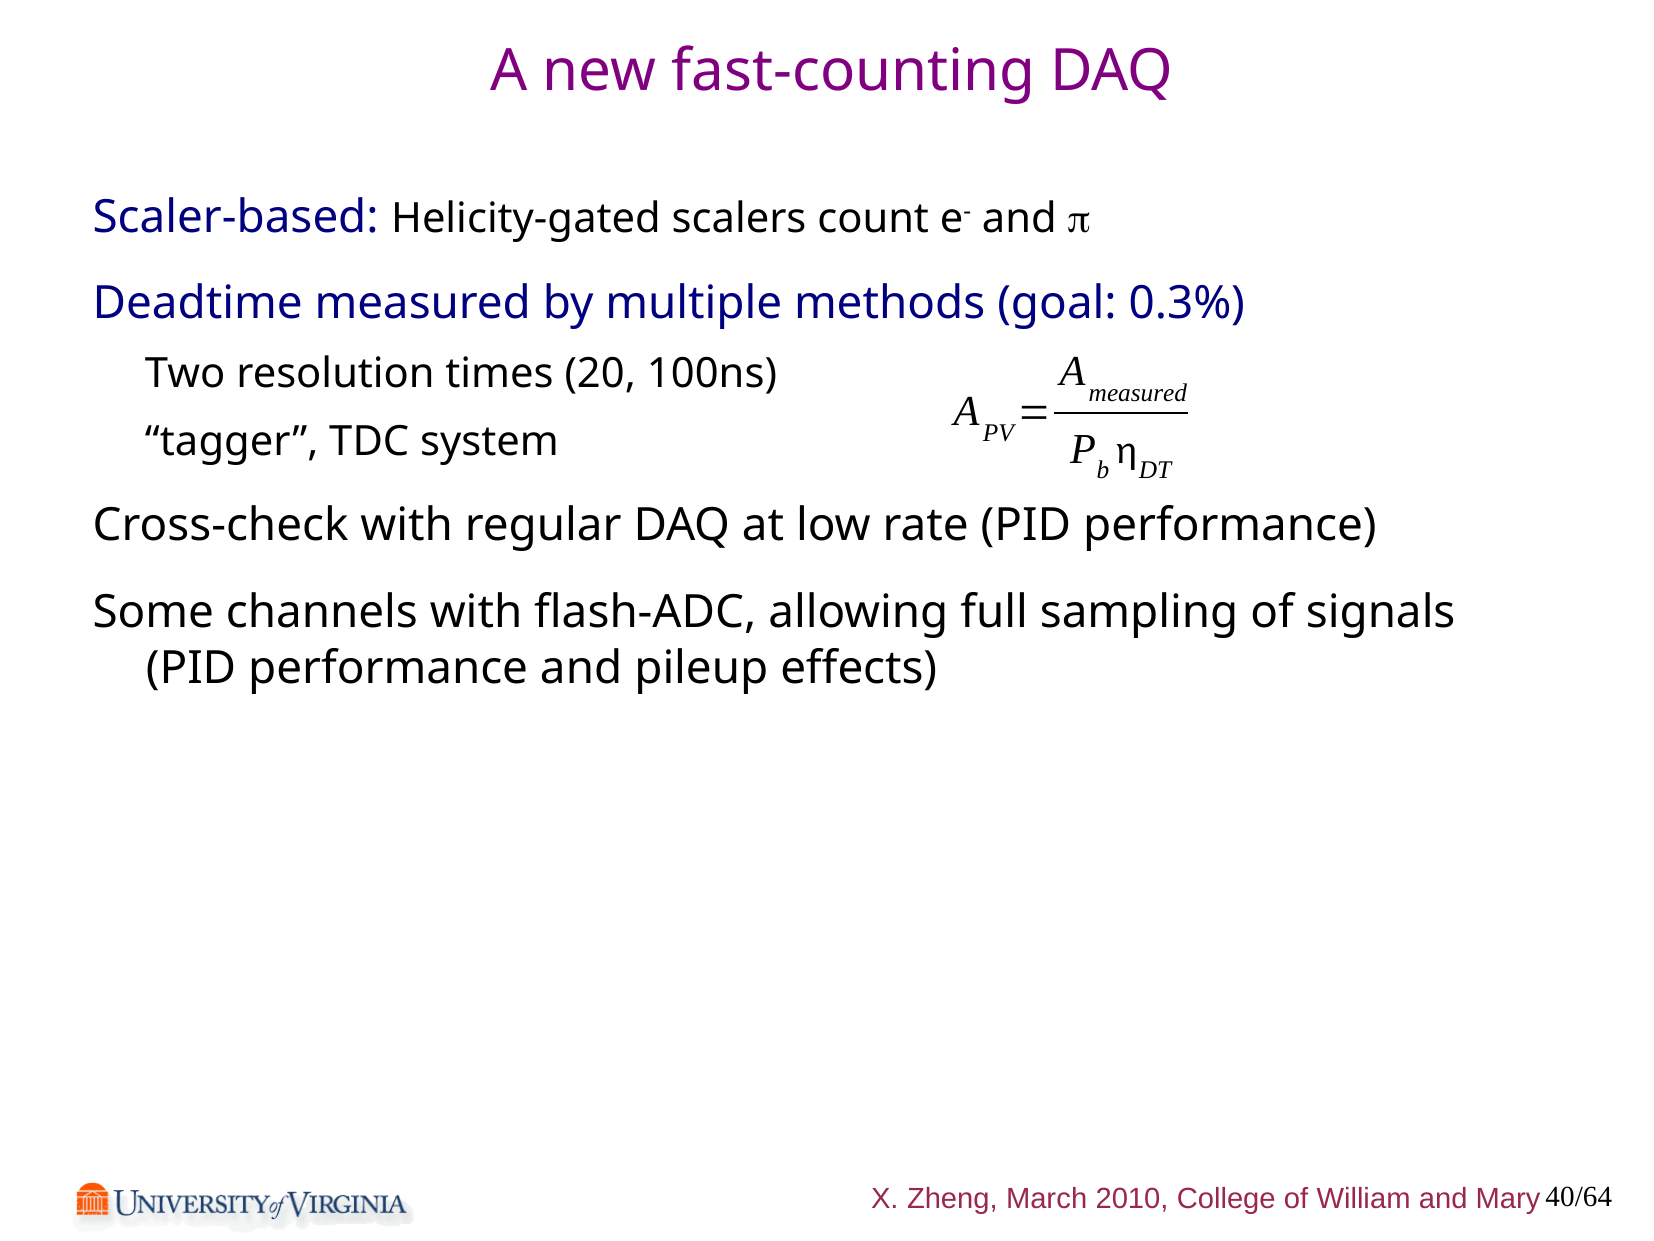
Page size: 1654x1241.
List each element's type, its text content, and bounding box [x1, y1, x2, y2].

text_box Scaler-based: Helicity-gated scalers count e- and p Deadtime measured by multiple methods (goal: 0.3%) Two resolution times (20, 100ns) “tagger”, TDC system Cross-check with regular DAQ at low rate (PID performance) Some channels with flash-ADC, allowing full sampling of signals (PID performance and pileup effects) [75, 187, 1549, 1106]
title A new fast-counting DAQ [126, 24, 1538, 111]
picture [53, 1165, 427, 1241]
chart [940, 337, 1201, 488]
